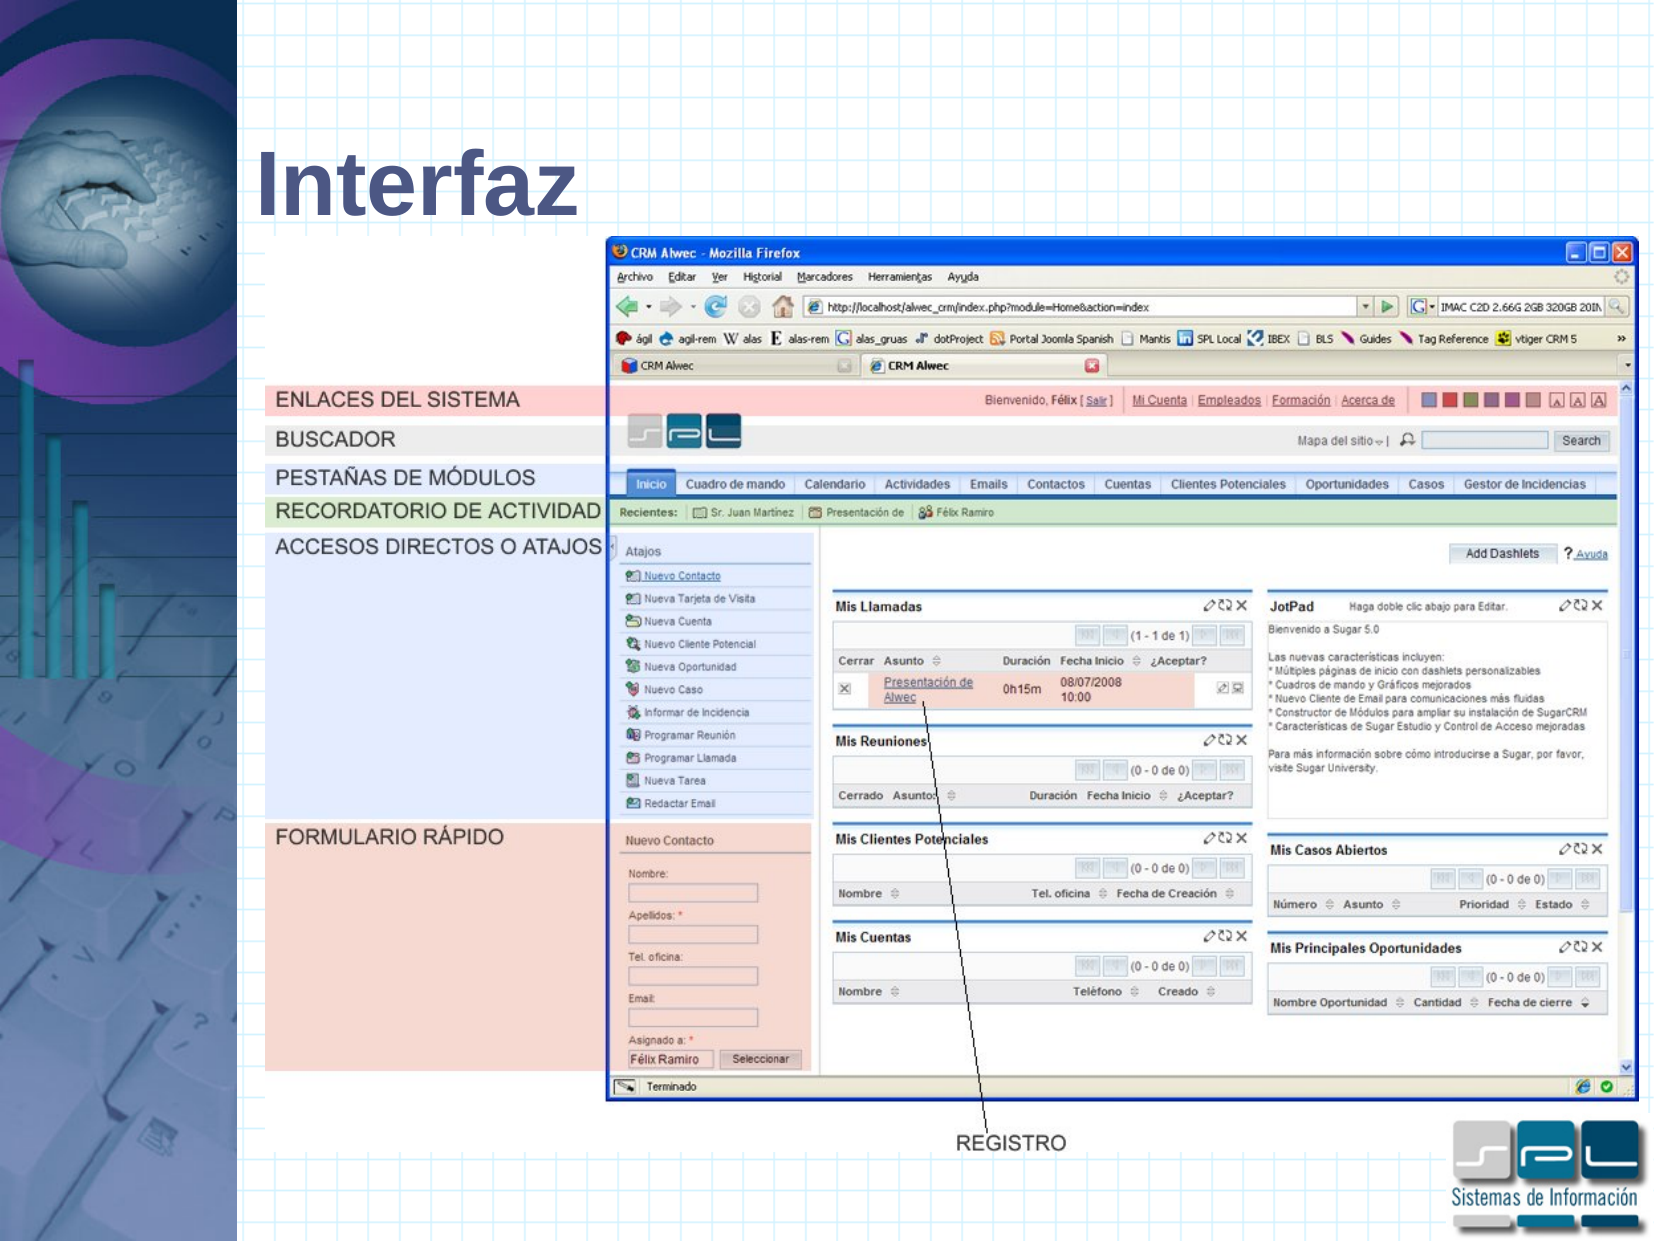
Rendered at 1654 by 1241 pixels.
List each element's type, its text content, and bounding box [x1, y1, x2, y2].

title Interfaz [254, 131, 1640, 235]
picture [0, 0, 1654, 1241]
